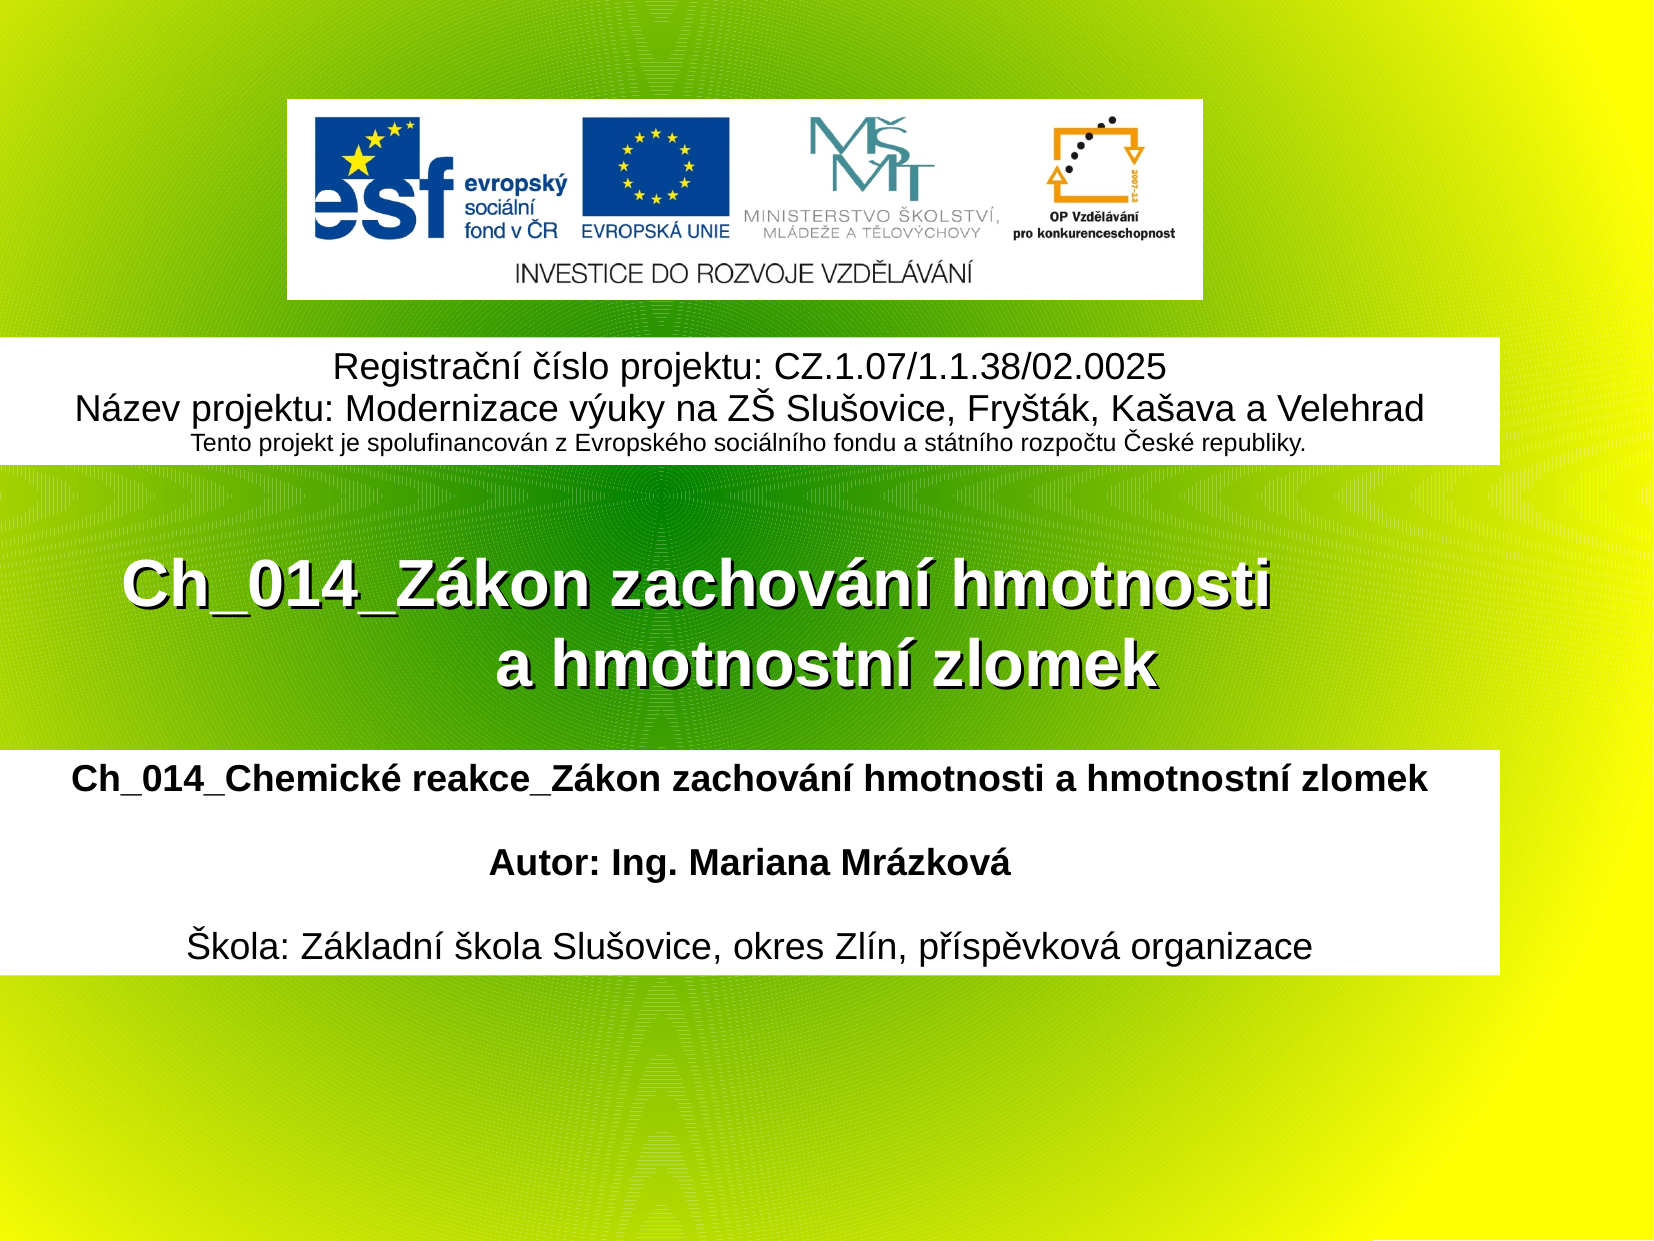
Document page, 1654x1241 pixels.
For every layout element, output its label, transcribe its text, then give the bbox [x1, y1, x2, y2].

text_box Ch_014_Chemické reakce_Zákon zachování hmotnosti a hmotnostní zlomek Autor: Ing. Mariana Mrázková Škola: Základní škola Slušovice, okres Zlín, příspěvková organizace [0, 750, 1500, 976]
title Ch_014_Zákon zachování hmotnosti a hmotnostní zlomek [82, 516, 1571, 724]
text_box Registrační číslo projektu: CZ.1.07/1.1.38/02.0025 Název projektu: Modernizace výuky na ZŠ Slušovice, Fryšták, Kašava a Velehrad Tento projekt je spolufinancován z Evropského sociálního fondu a státního rozpočtu České republiky. [0, 337, 1500, 465]
picture [287, 99, 1203, 300]
